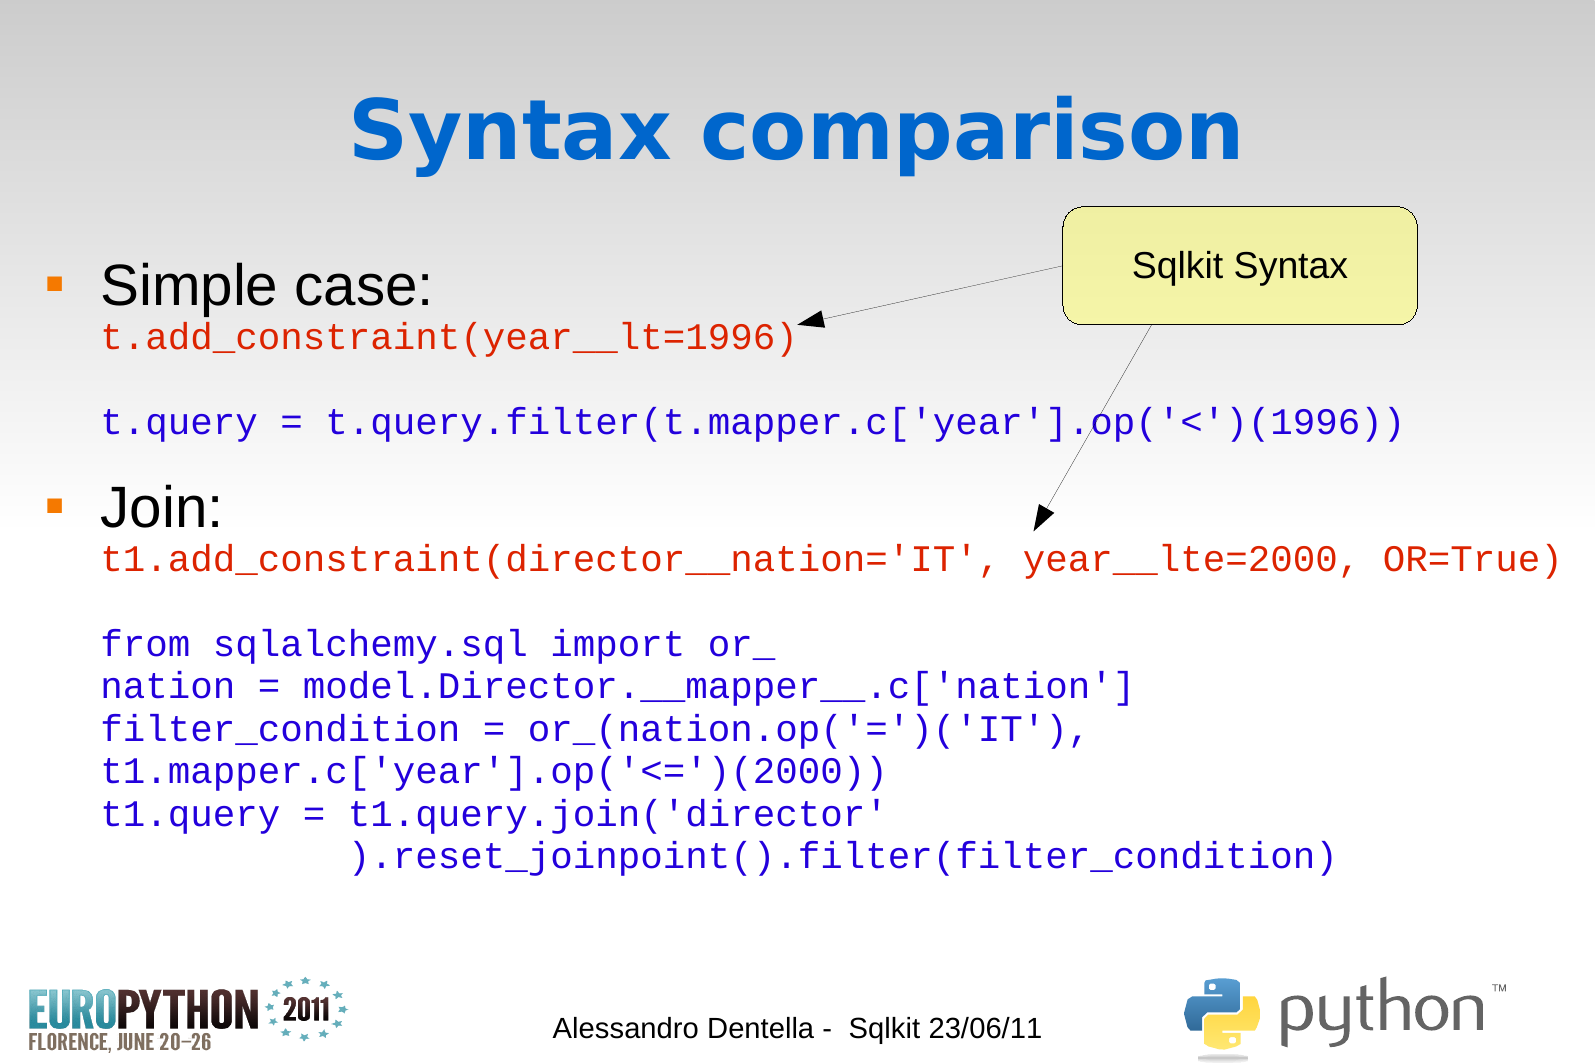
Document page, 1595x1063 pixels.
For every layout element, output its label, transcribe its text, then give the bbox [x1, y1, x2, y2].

title Syntax comparison [79, 49, 1515, 213]
list Simple case: t.add_constraint(year__lt=1996) t.query = t.query.filter(t.mapper.c['year'].op('<')(1996)) Join: t1.add_constraint(director__nation='IT', year__lte=2000, OR=True) from sqlalchemy.sql import or_ nation = model.Director.__mapper__.c['nation'] filter_condition = or_(nation.op('=')('IT'), t1.mapper.c['year'].op('<=')(2000)) t1.query = t1.query.join('director' ).reset_joinpoint().filter(filter_condition) [29, 253, 1595, 1011]
text_box Sqlkit Syntax [1062, 206, 1418, 325]
picture [29, 1011, 355, 1058]
